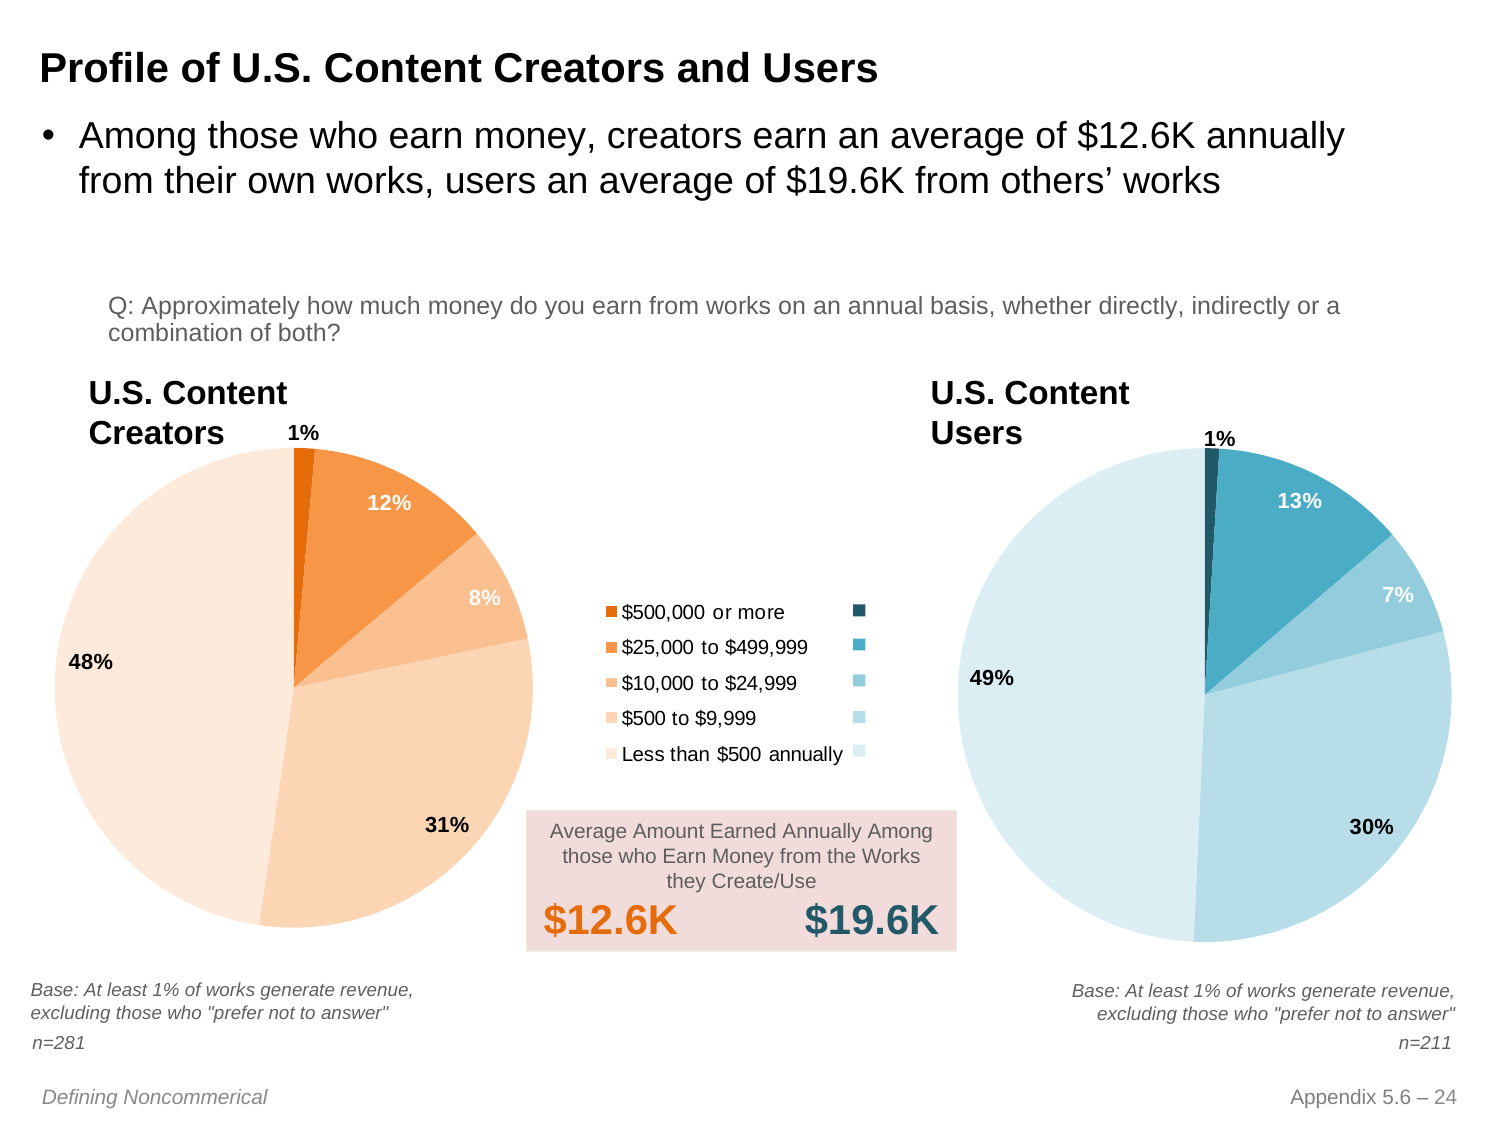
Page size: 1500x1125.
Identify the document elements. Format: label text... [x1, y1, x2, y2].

text_box [853, 744, 866, 757]
text_box [853, 604, 866, 617]
text_box n=211 [1152, 1032, 1467, 1062]
picture [910, 416, 1500, 972]
text_box Base: At least 1% of works generate revenue, excluding those who "prefer not to answer" [1011, 971, 1470, 1032]
text_box Among those who earn money, creators earn an average of $12.6K annually from their own works, users an average of $19.6K from others’ works [27, 110, 1382, 210]
text_box U.S. Content Creators [73, 363, 418, 460]
text_box Q: Approximately how much money do you earn from works on an annual basis, whether directly, indirectly or a combination of both? [93, 267, 1363, 373]
text_box Appendix 5.6 – <number> [1121, 1066, 1472, 1125]
text_box Base: At least 1% of works generate revenue, excluding those who "prefer not to answer" [15, 970, 474, 1031]
text_box [853, 638, 866, 651]
text_box Profile of U.S. Content Creators and Users [24, 27, 1454, 110]
text_box Average Amount Earned Annually Among those who Earn Money from the Works they Create/Use $12.6K $19.6K [526, 810, 957, 951]
text_box [853, 711, 866, 724]
picture [0, 401, 893, 963]
text_box U.S. Content Users [915, 363, 1240, 460]
text_box n=281 [17, 1031, 333, 1061]
text_box [853, 674, 866, 687]
text_box Defining Noncommerical [27, 1066, 503, 1125]
